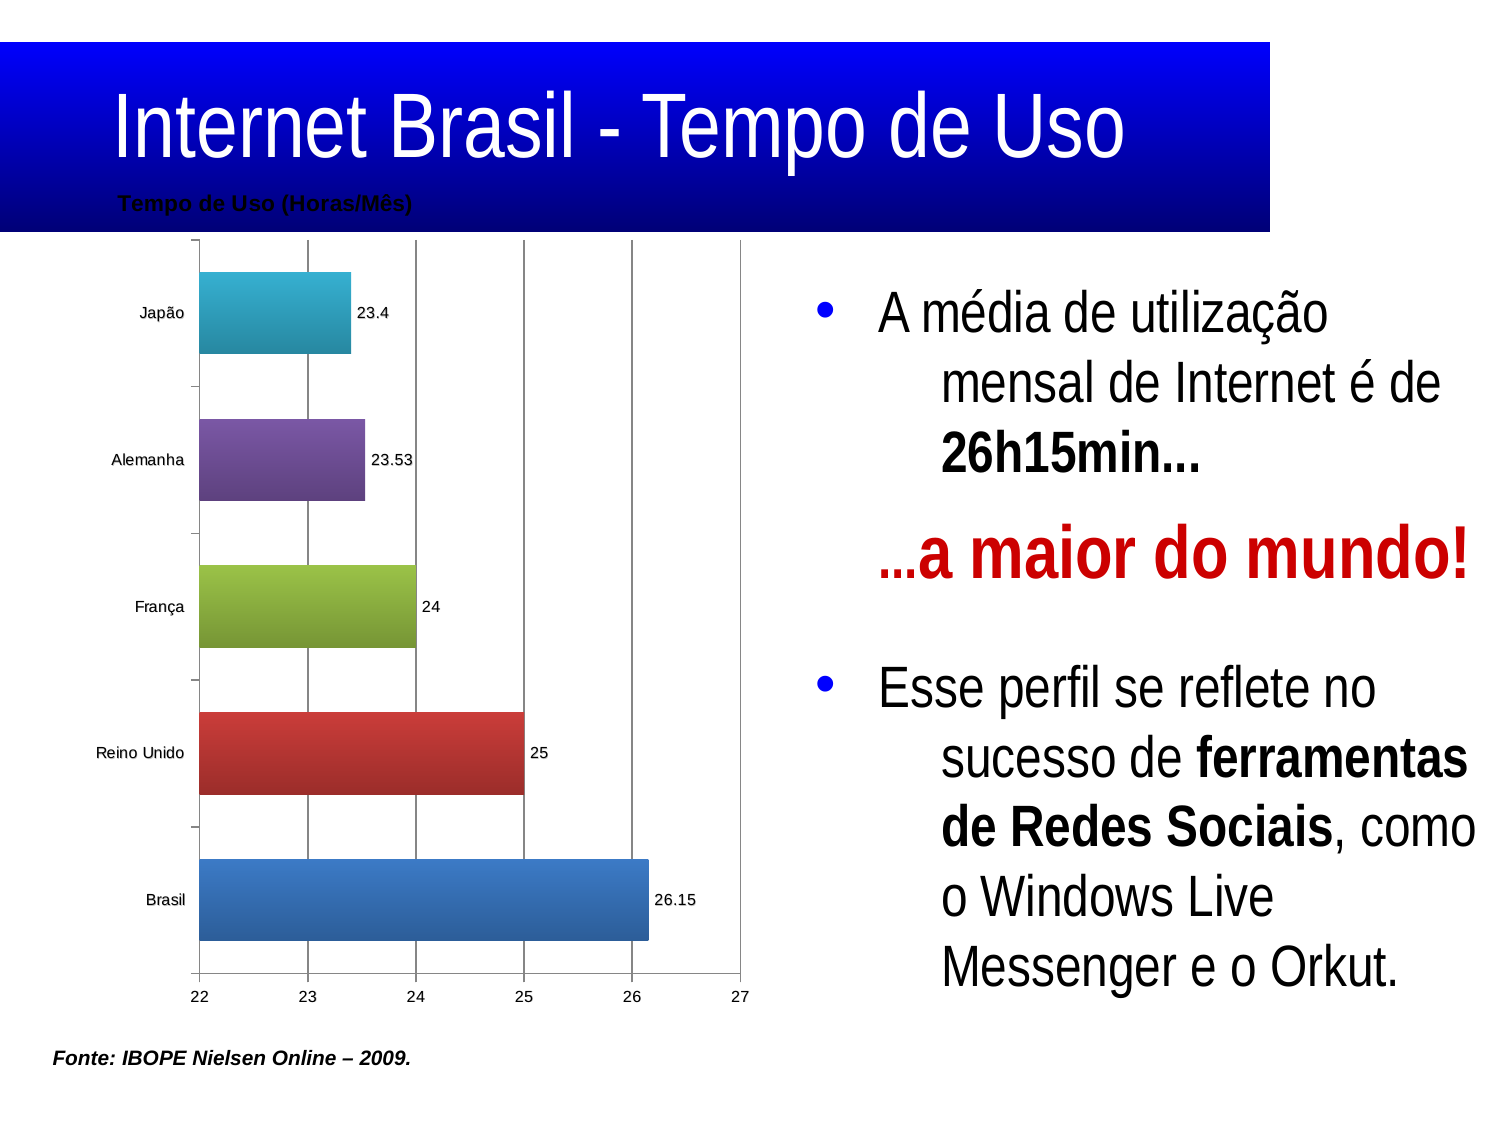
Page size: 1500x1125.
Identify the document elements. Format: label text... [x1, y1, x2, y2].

chart [0, 180, 800, 1073]
text_box Fonte: IBOPE Nielsen Online – 2009. [38, 1037, 1000, 1078]
list A média de utilização mensal de Internet é de 26h15min... ...a maior do mundo! Esse perfil se reflete no sucesso de ferramentas de Redes Sociais, como o Windows Live Messenger e o Orkut. [779, 267, 1500, 1010]
title Internet Brasil - Tempo de Uso [0, 42, 1241, 199]
text_box [800, 43, 1270, 232]
